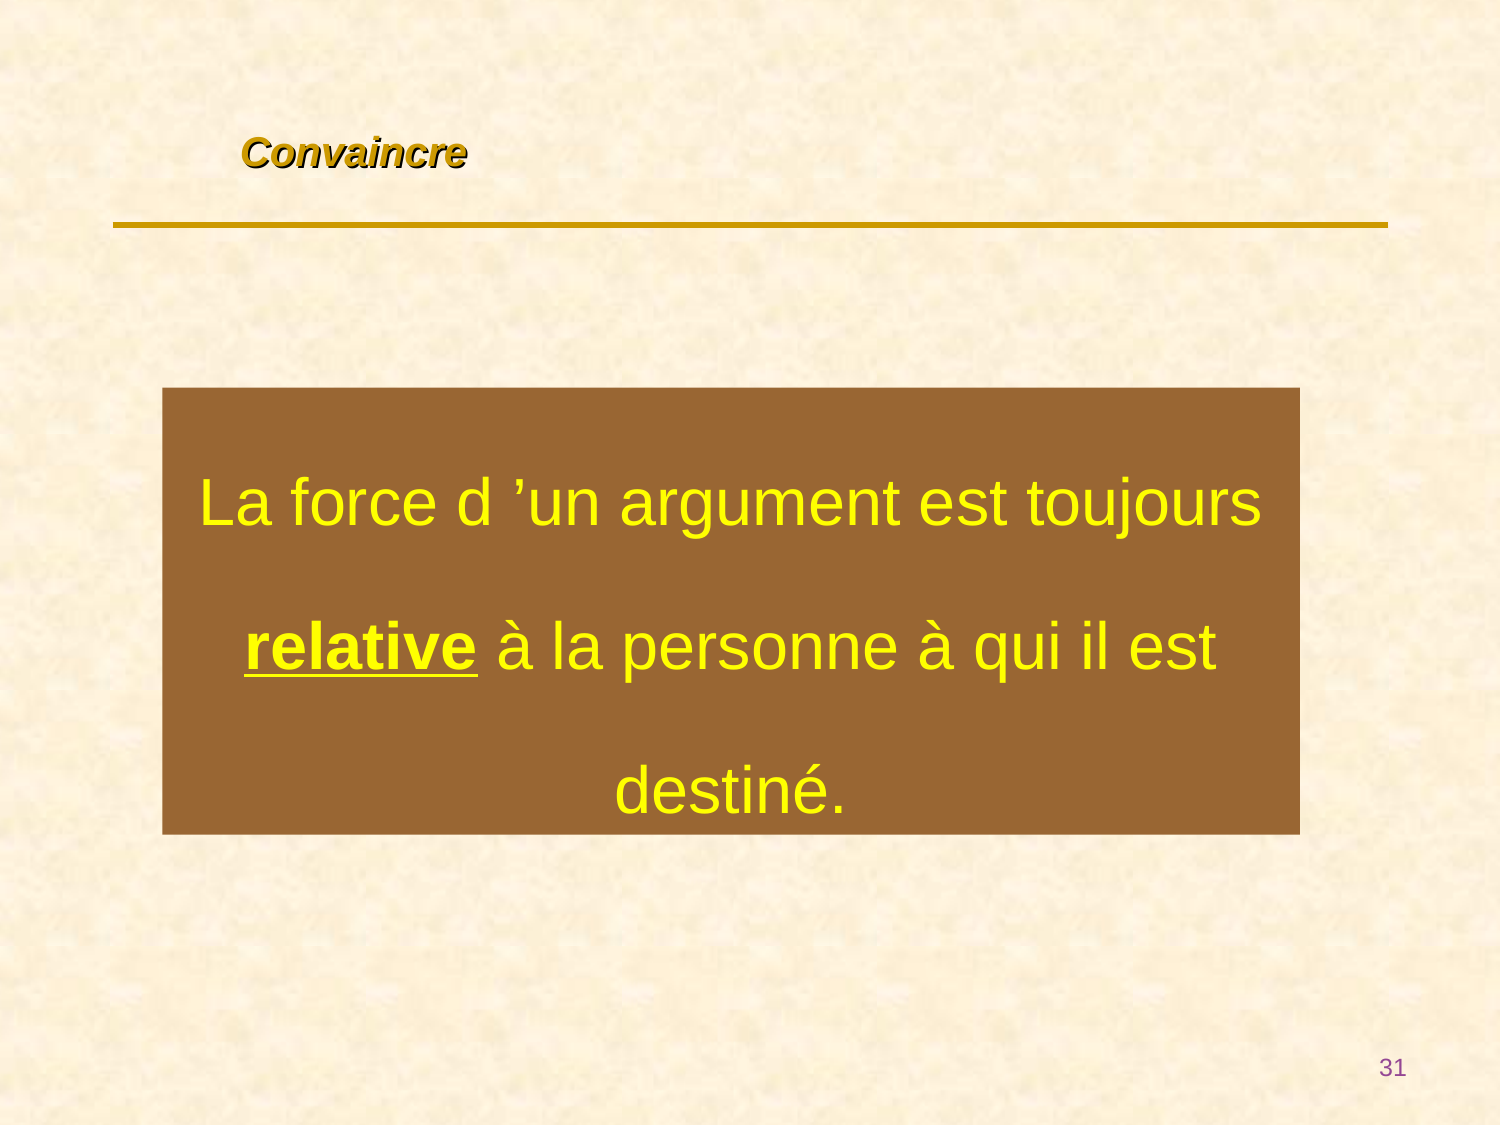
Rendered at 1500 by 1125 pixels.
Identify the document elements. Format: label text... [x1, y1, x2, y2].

picture [0, 0, 1500, 1125]
text_box Convaincre [225, 116, 483, 183]
text_box La force d ’un argument est toujours relative à la personne à qui il est destiné. [162, 387, 1300, 835]
